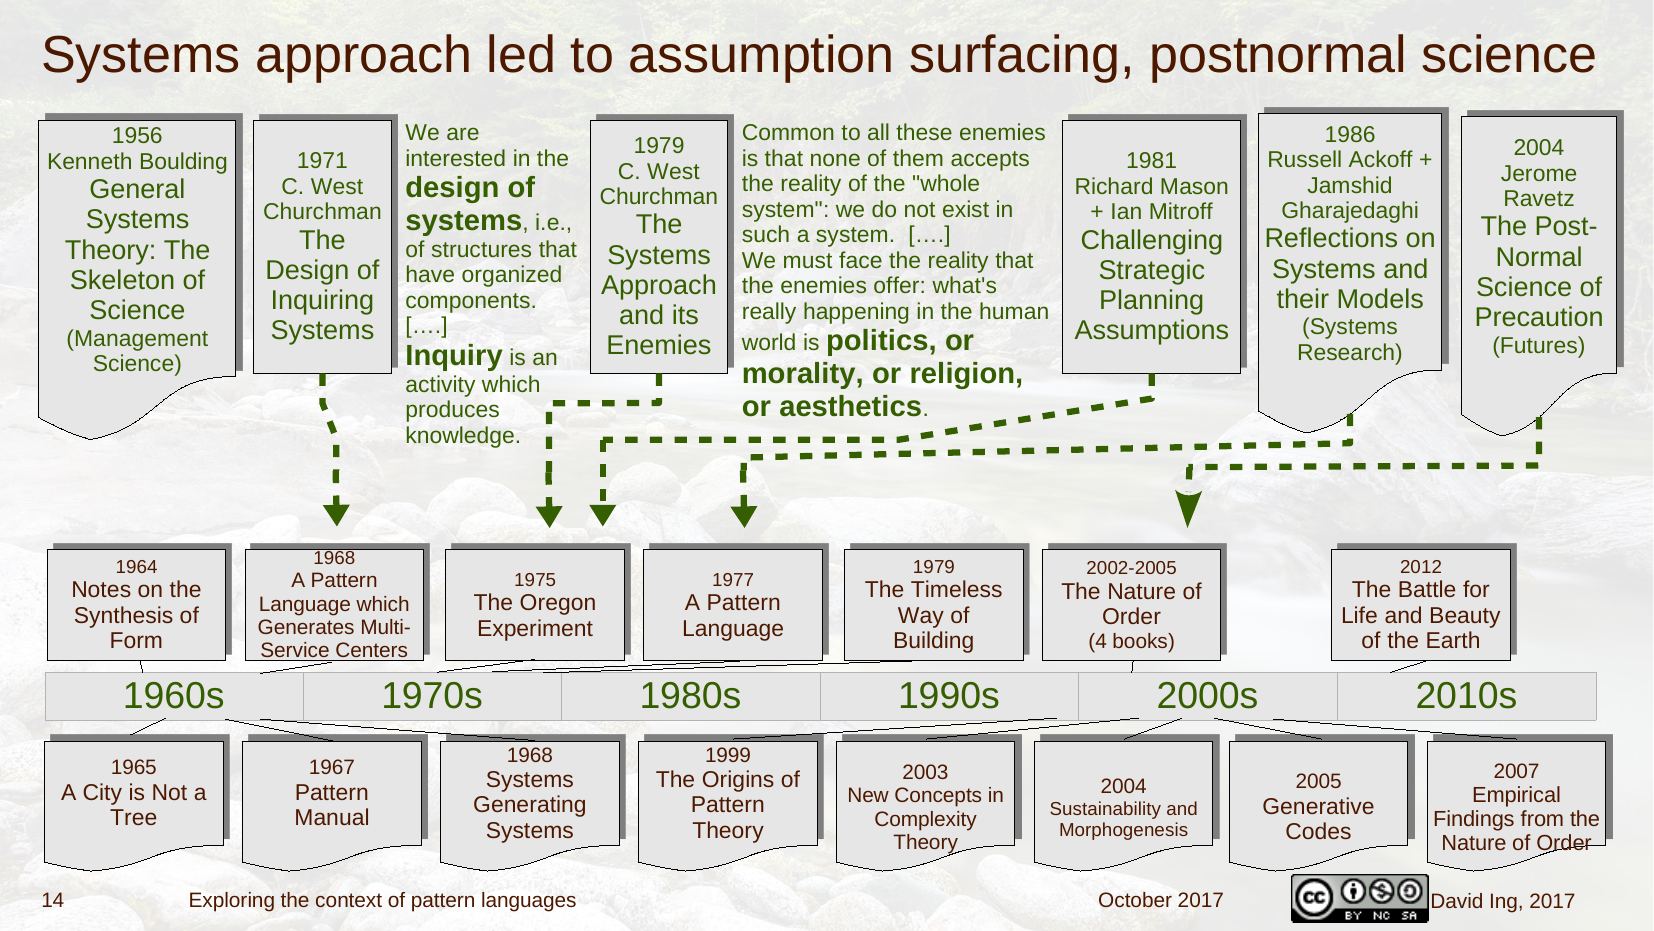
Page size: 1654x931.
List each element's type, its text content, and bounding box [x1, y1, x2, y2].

text_box 1986 Russell Ackoff + Jamshid Gharajedaghi Reflections on Systems and their Models (Systems Research) [1258, 113, 1442, 433]
text_box 1981 Richard Mason + Ian Mitroff Challenging Strategic Planning Assumptions [1062, 120, 1241, 374]
text_box 2004 Sustainability and Morphogenesis [1034, 741, 1213, 872]
table_header 1970s [304, 673, 561, 720]
text_box 1967 Pattern Manual [242, 741, 422, 872]
picture [0, 0, 1654, 931]
text_box 2003 New Concepts in Complexity Theory [836, 741, 1015, 872]
text_box 1971 C. West Churchman The Design of Inquiring Systems [253, 120, 390, 374]
text_box 1979 C. West Churchman The Systems Approach and its Enemies [590, 120, 727, 374]
text_box We are interested in the design of systems, i.e., of structures that have organized components. [….] Inquiry is an activity which produces knowledge. [390, 112, 594, 455]
text_box 2012 The Battle for Life and Beauty of the Earth [1331, 549, 1511, 661]
text_box 1999 The Origins of Pattern Theory [638, 741, 818, 872]
text_box 2004 Jerome Ravetz The Post-Normal Science of Precaution (Futures) [1461, 116, 1617, 436]
table_header 2010s [1338, 673, 1596, 720]
table_header 1980s [562, 673, 820, 720]
text_box 1979 The Timeless Way of Building [844, 549, 1024, 661]
table_header 2000s [1079, 673, 1337, 720]
text_box 1965 A City is Not a Tree [44, 741, 224, 872]
text_box 1968 Systems Generating Systems [440, 741, 620, 872]
text_box 1956 Kenneth Boulding General Systems Theory: The Skeleton of Science (Management Science) [38, 120, 236, 440]
text_box 1968 A Pattern Language which Generates Multi-Service Centers [245, 549, 424, 661]
table_header 1960s [46, 673, 303, 720]
text_box 2007 Empirical Findings from the Nature of Order [1427, 741, 1606, 872]
text_box 1977 A Pattern Language [643, 549, 823, 661]
text_box 1975 The Oregon Experiment [445, 549, 625, 661]
text_box 2005 Generative Codes [1229, 741, 1408, 872]
table_header 1990s [821, 673, 1078, 720]
text_box 1964 Notes on the Synthesis of Form [47, 549, 226, 661]
text_box Common to all these enemies is that none of them accepts the reality of the "whole system": we do not exist in such a system. [….] We must face the reality that the enemies offer: what's really happening in the human world is politics, or morality, or religion, or aesthetics. [727, 112, 1071, 429]
title Systems approach led to assumption surfacing, postnormal science [41, 30, 1613, 181]
text_box 2002-2005 The Nature of Order (4 books) [1042, 549, 1221, 661]
